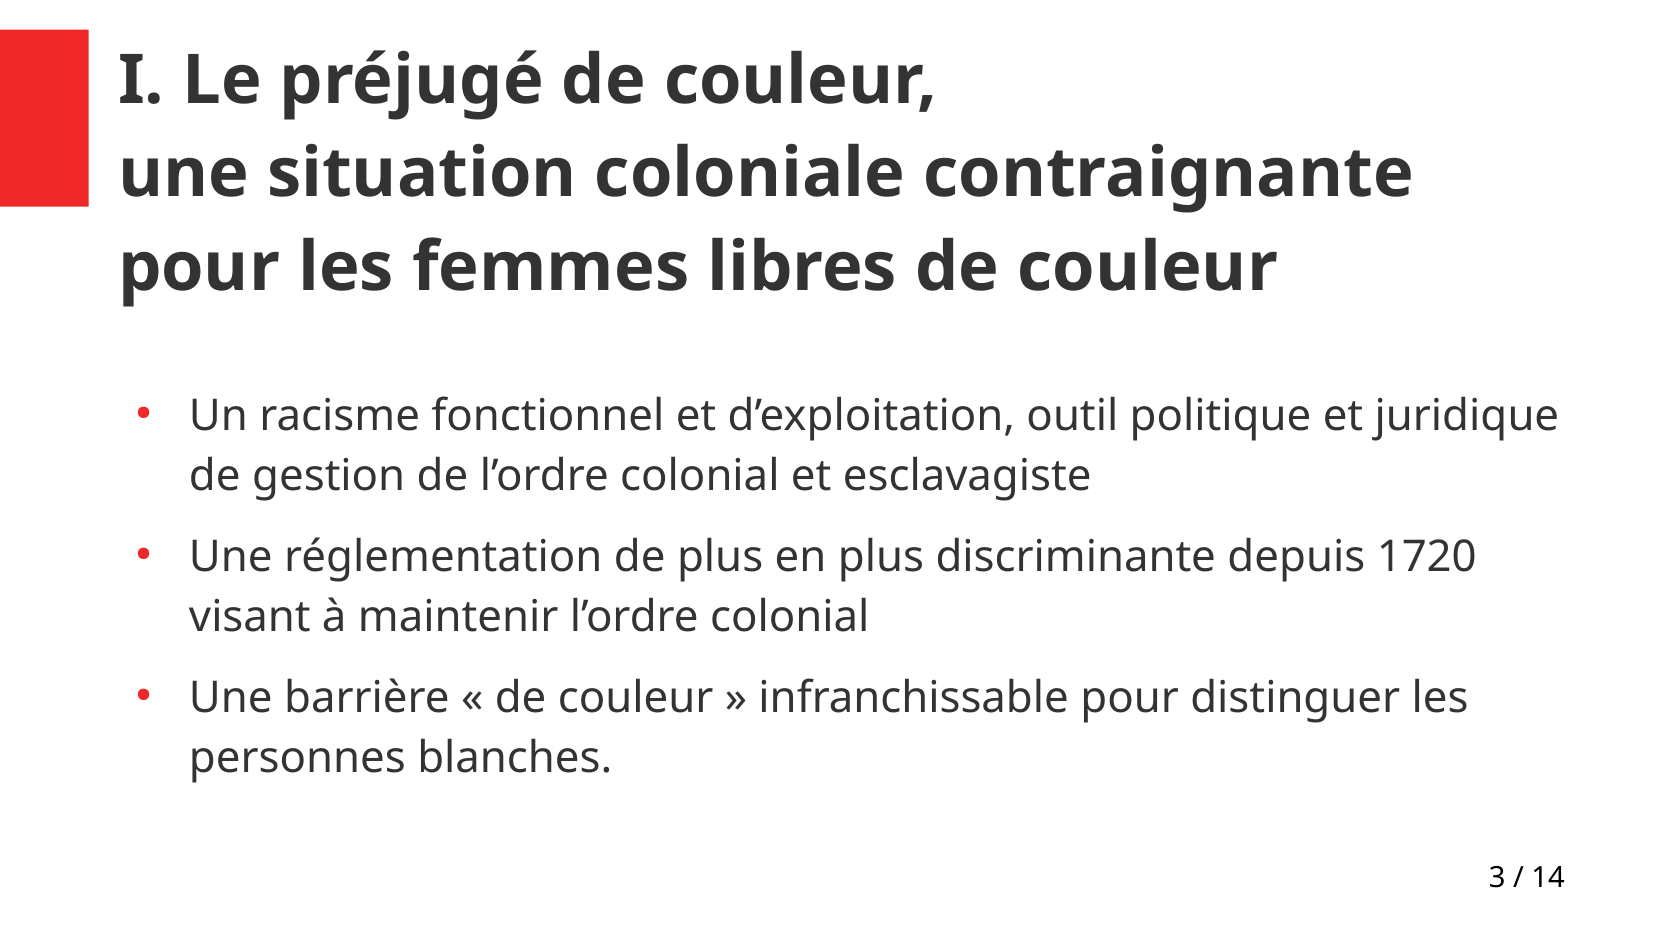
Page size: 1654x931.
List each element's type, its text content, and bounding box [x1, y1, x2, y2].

list Un racisme fonctionnel et d’exploitation, outil politique et juridique de gestion de l’ordre colonial et esclavagiste Une réglementation de plus en plus discriminante depuis 1720 visant à maintenir l’ordre colonial Une barrière « de couleur » infranchissable pour distinguer les personnes blanches. [118, 383, 1595, 886]
title I. Le préjugé de couleur, une situation coloniale contraignante pour les femmes libres de couleur [118, 29, 1595, 311]
